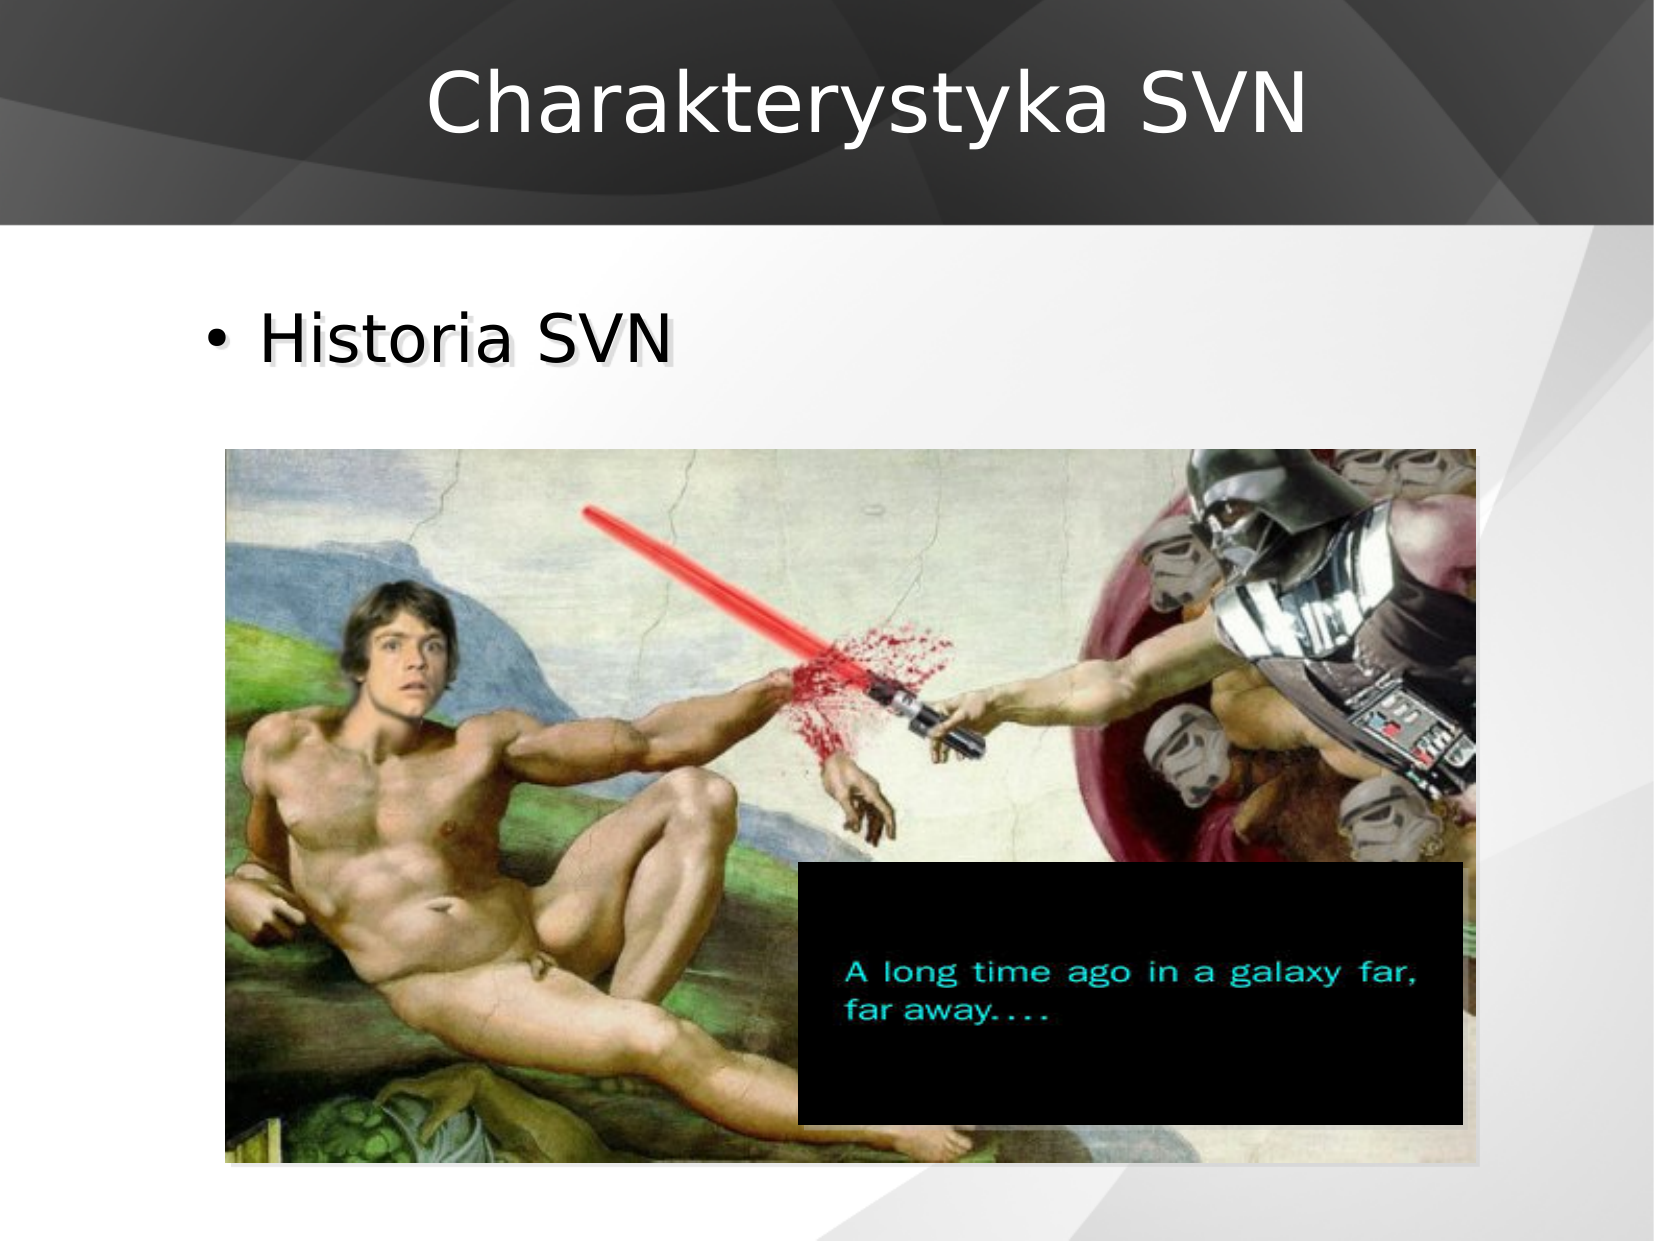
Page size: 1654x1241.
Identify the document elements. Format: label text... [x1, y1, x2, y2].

list Historia SVN [187, 300, 1538, 976]
title Charakterystyka SVN [124, 0, 1613, 208]
picture [0, 0, 1654, 1241]
